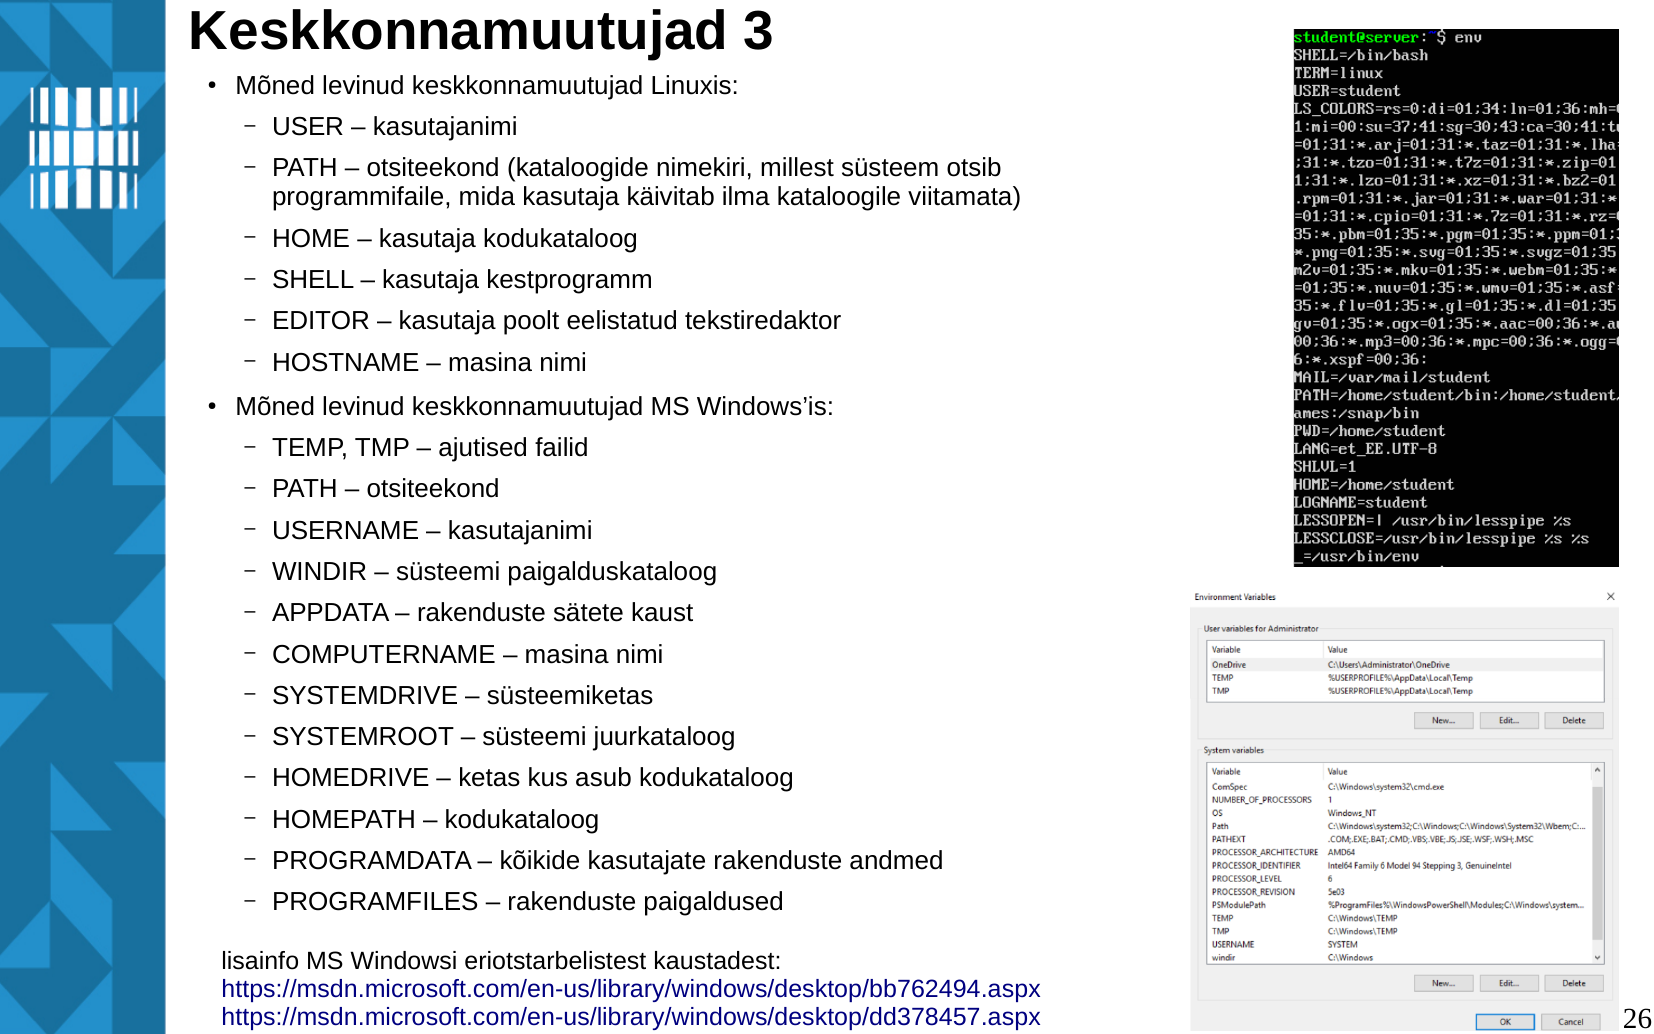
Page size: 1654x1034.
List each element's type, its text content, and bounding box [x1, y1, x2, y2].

list Mõned levinud keskkonnamuutujad Linuxis: USER – kasutajanimi PATH – otsiteekond (kataloogide nimekiri, millest süsteem otsib programmifaile, mida kasutaja käivitab ilma kataloogile viitamata) HOME – kasutaja kodukataloog SHELL – kasutaja kestprogramm EDITOR – kasutaja poolt eelistatud tekstiredaktor HOSTNAME – masina nimi Mõned levinud keskkonnamuutujad MS Windows’is: TEMP, TMP – ajutised failid PATH – otsiteekond USERNAME – kasutajanimi WINDIR – süsteemi paigalduskataloog APPDATA – rakenduste sätete kaust COMPUTERNAME – masina nimi SYSTEMDRIVE – süsteemiketas SYSTEMROOT – süsteemi juurkataloog HOMEDRIVE – ketas kus asub kodukataloog HOMEPATH – kodukataloog PROGRAMDATA – kõikide kasutajate rakenduste andmed PROGRAMFILES – rakenduste paigaldused [198, 70, 1182, 922]
picture [1189, 590, 1619, 1031]
title Keskkonnamuutujad 3 [188, 0, 857, 62]
picture [1293, 29, 1619, 567]
text_box lisainfo MS Windowsi eriotstarbelistest kaustadest: https://msdn.microsoft.com/en-us/library/windows/desktop/bb762494.aspx https://msdn.microsoft.com/en-us/library/windows/desktop/dd378457.aspx [206, 939, 1078, 1034]
